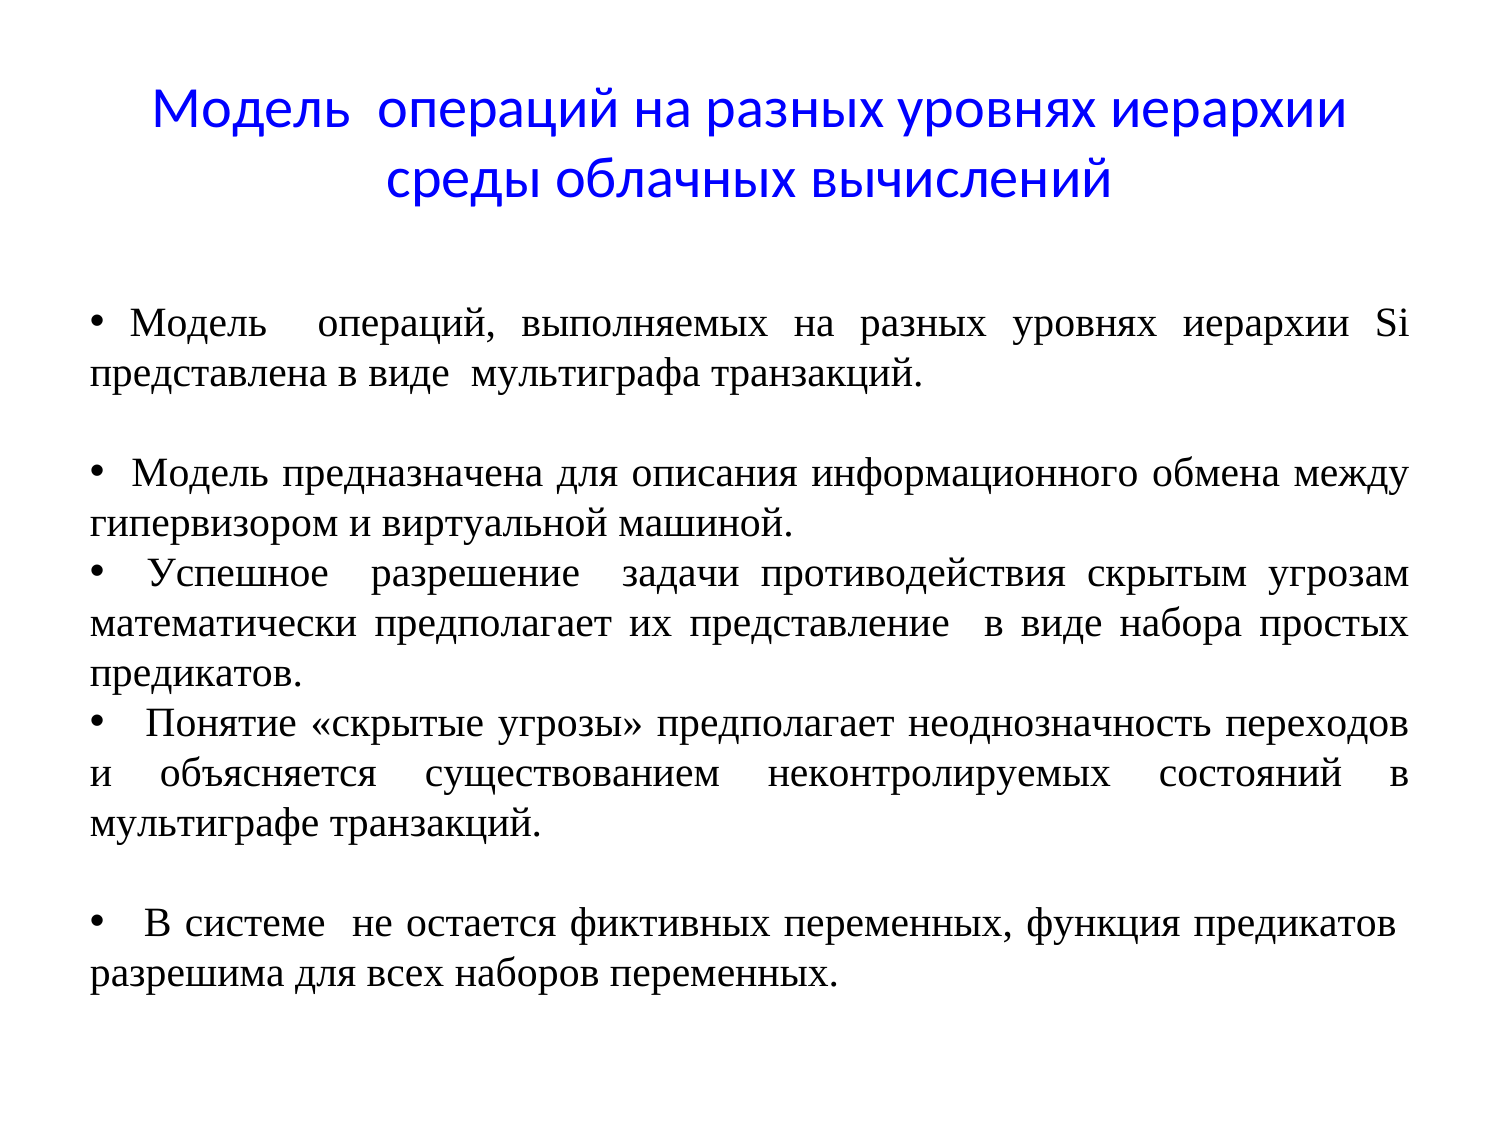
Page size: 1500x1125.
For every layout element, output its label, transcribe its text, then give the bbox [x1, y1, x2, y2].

text_box Модель операций на разных уровнях иерархии среды облачных вычислений [75, 45, 1426, 233]
text_box Модель операций, выполняемых на разных уровнях иерархии Si представлена в виде мультиграфа транзакций. Модель предназначена для описания информационного обмена между гипервизором и виртуальной машиной. Успешное разрешение задачи противодействия скрытым угрозам математически предполагает их представление в виде набора простых предикатов. Понятие «скрытые угрозы» предполагает неоднозначность переходов и объясняется существованием неконтролируемых состояний в мультиграфе транзакций. В системе не остается фиктивных переменных, функция предикатов разрешима для всех наборов переменных. [75, 237, 1426, 898]
